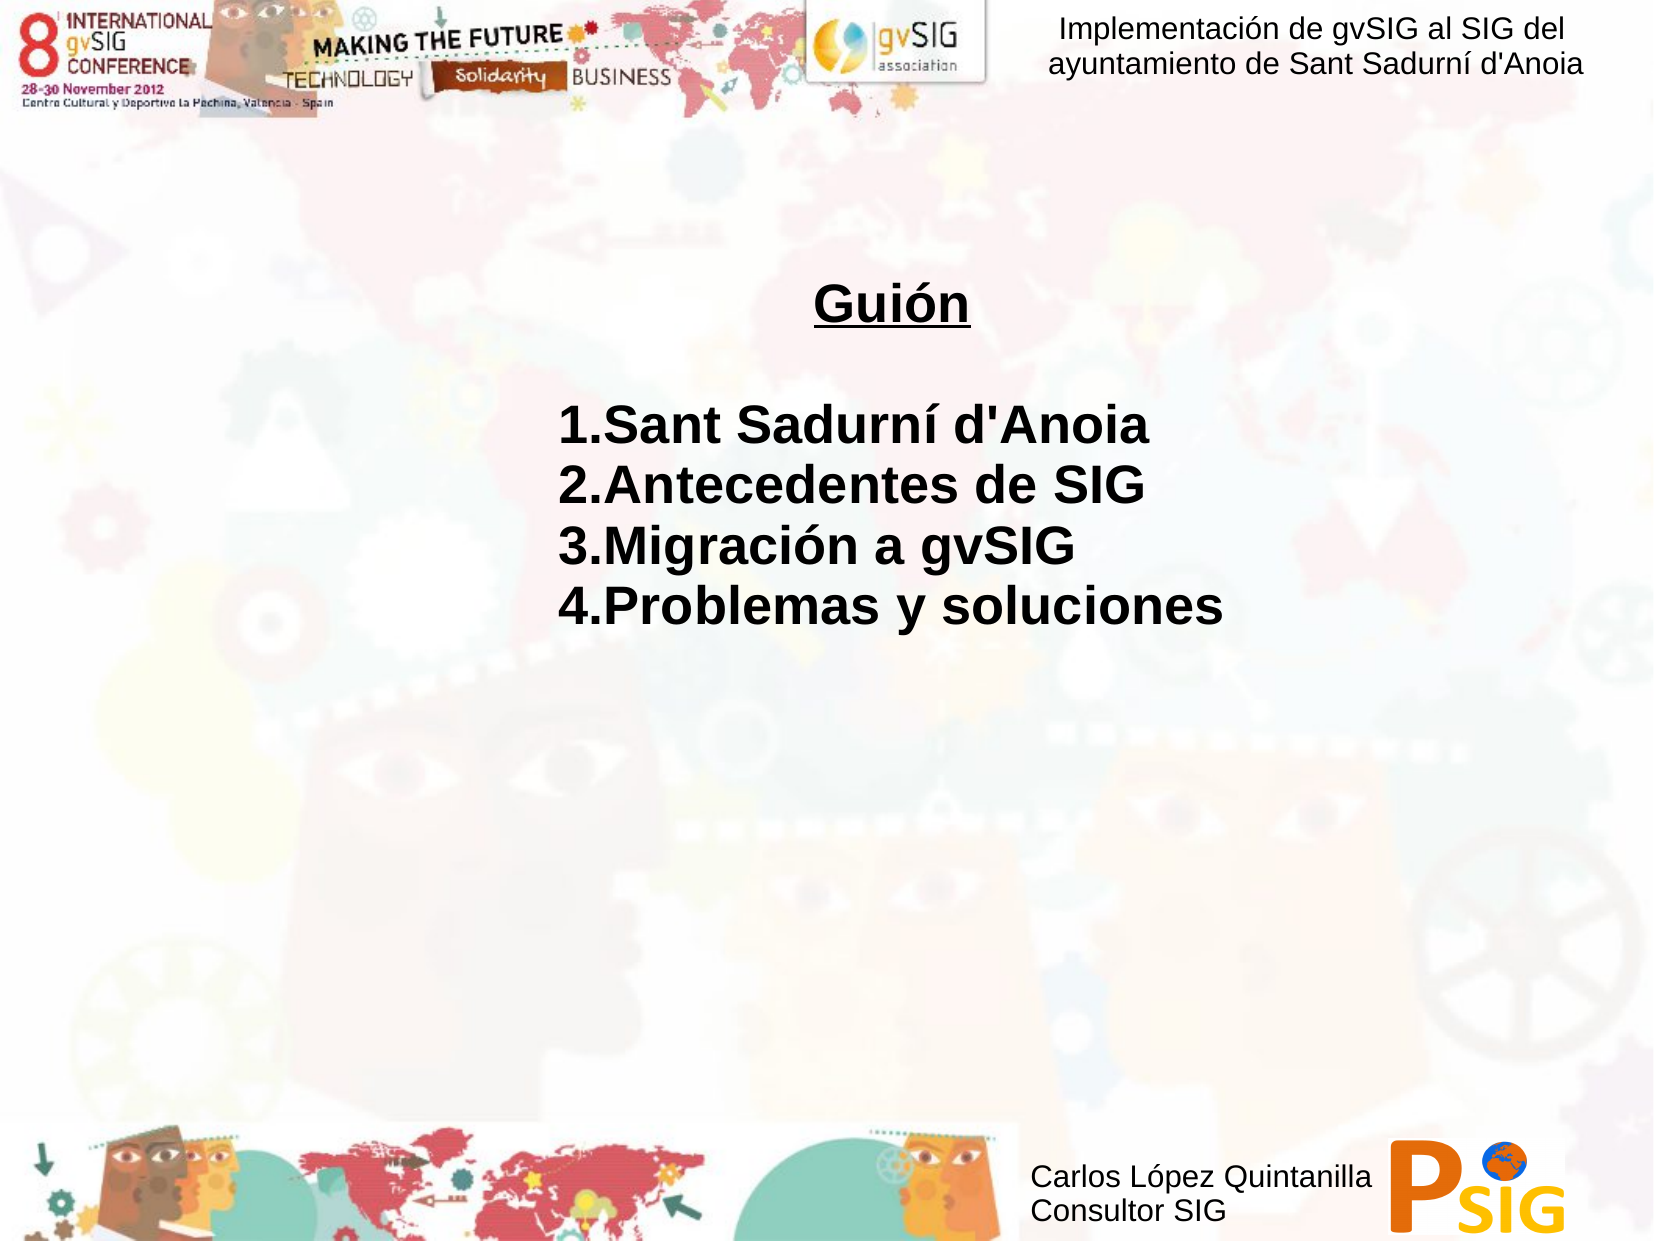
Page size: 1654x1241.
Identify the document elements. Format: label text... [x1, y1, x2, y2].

text_box Guión Sant Sadurní d'Anoia Antecedentes de SIG Migración a gvSIG Problemas y soluciones [543, 265, 1241, 777]
picture [0, 0, 1654, 1241]
